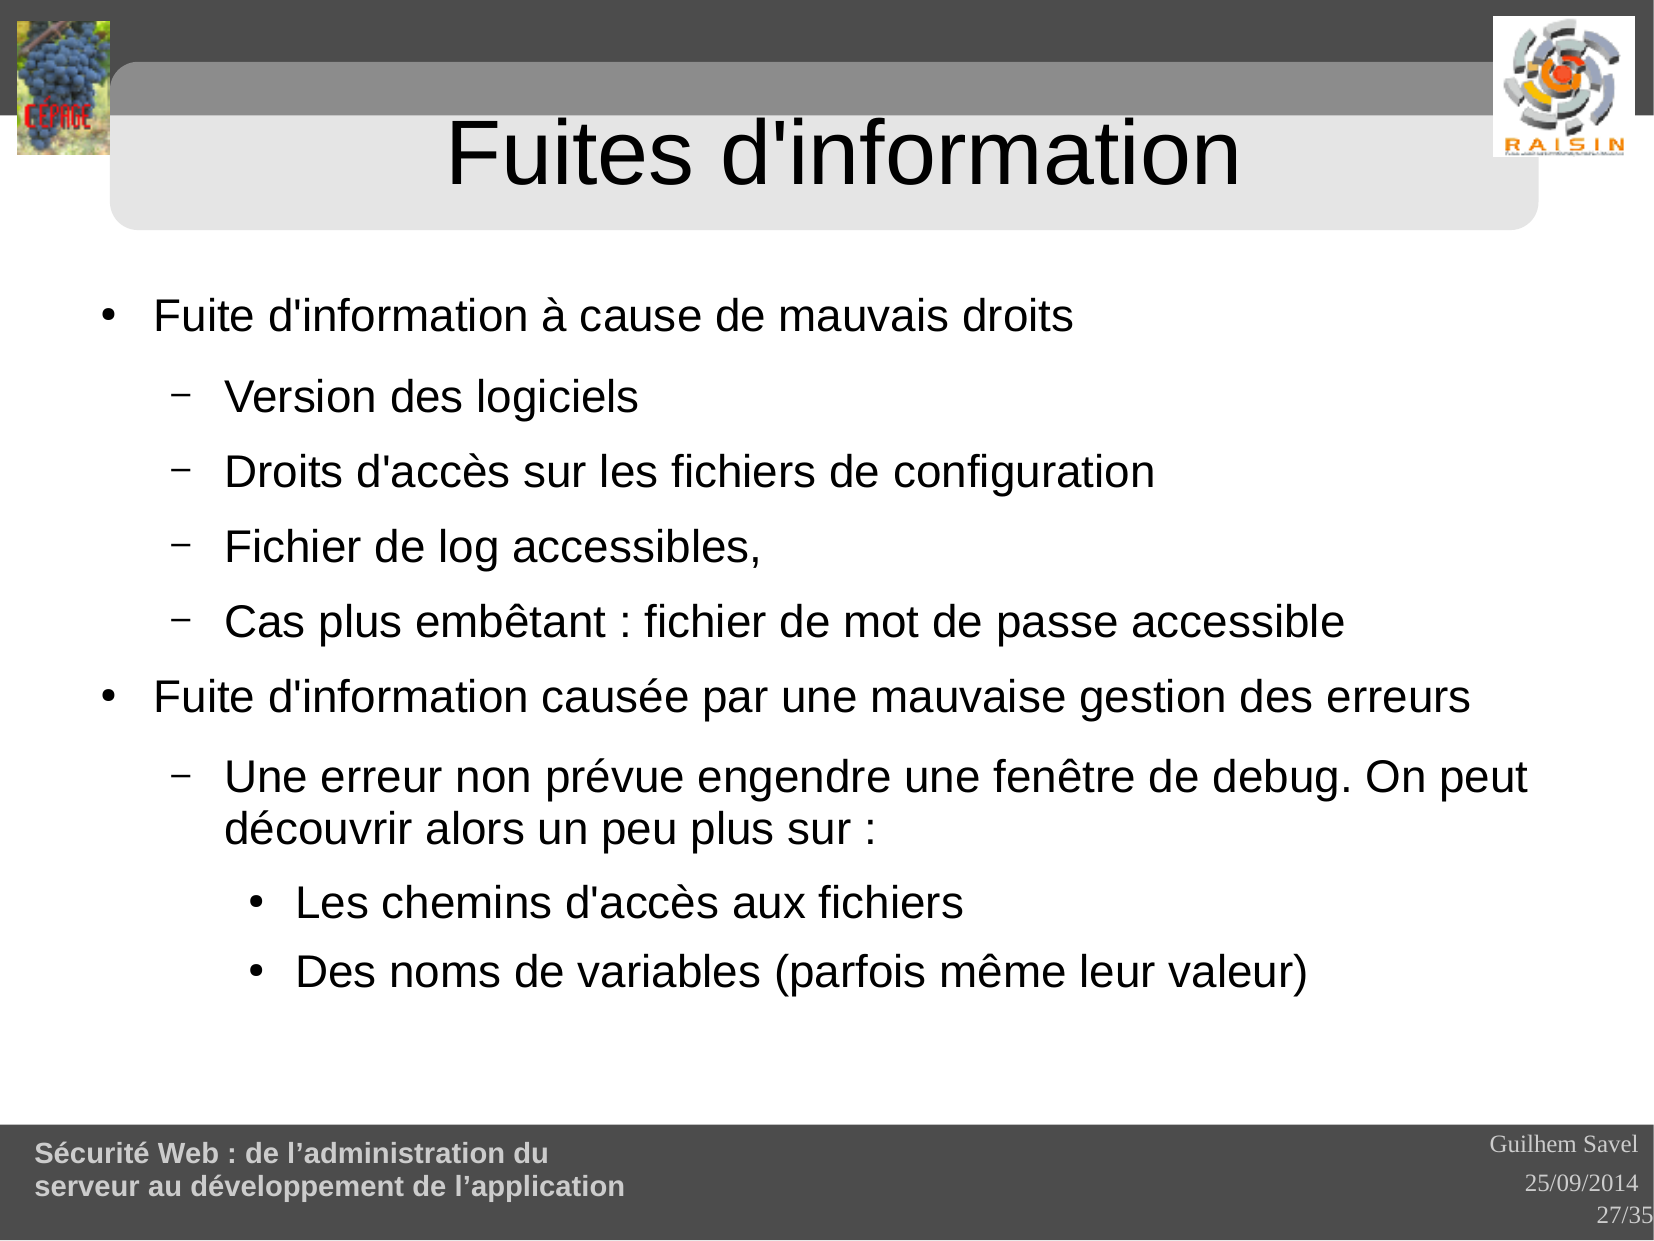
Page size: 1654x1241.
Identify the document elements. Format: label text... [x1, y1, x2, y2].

title Fuites d'information [82, 49, 1571, 257]
picture [17, 21, 110, 155]
list Fuite d'information à cause de mauvais droits Version des logiciels Droits d'accès sur les fichiers de configuration Fichier de log accessibles, Cas plus embêtant : fichier de mot de passe accessible Fuite d'information causée par une mauvaise gestion des erreurs Une erreur non prévue engendre une fenêtre de debug. On peut découvrir alors un peu plus sur : Les chemins d'accès aux fichiers Des noms de variables (parfois même leur valeur) [82, 290, 1571, 1010]
picture [1493, 16, 1635, 157]
